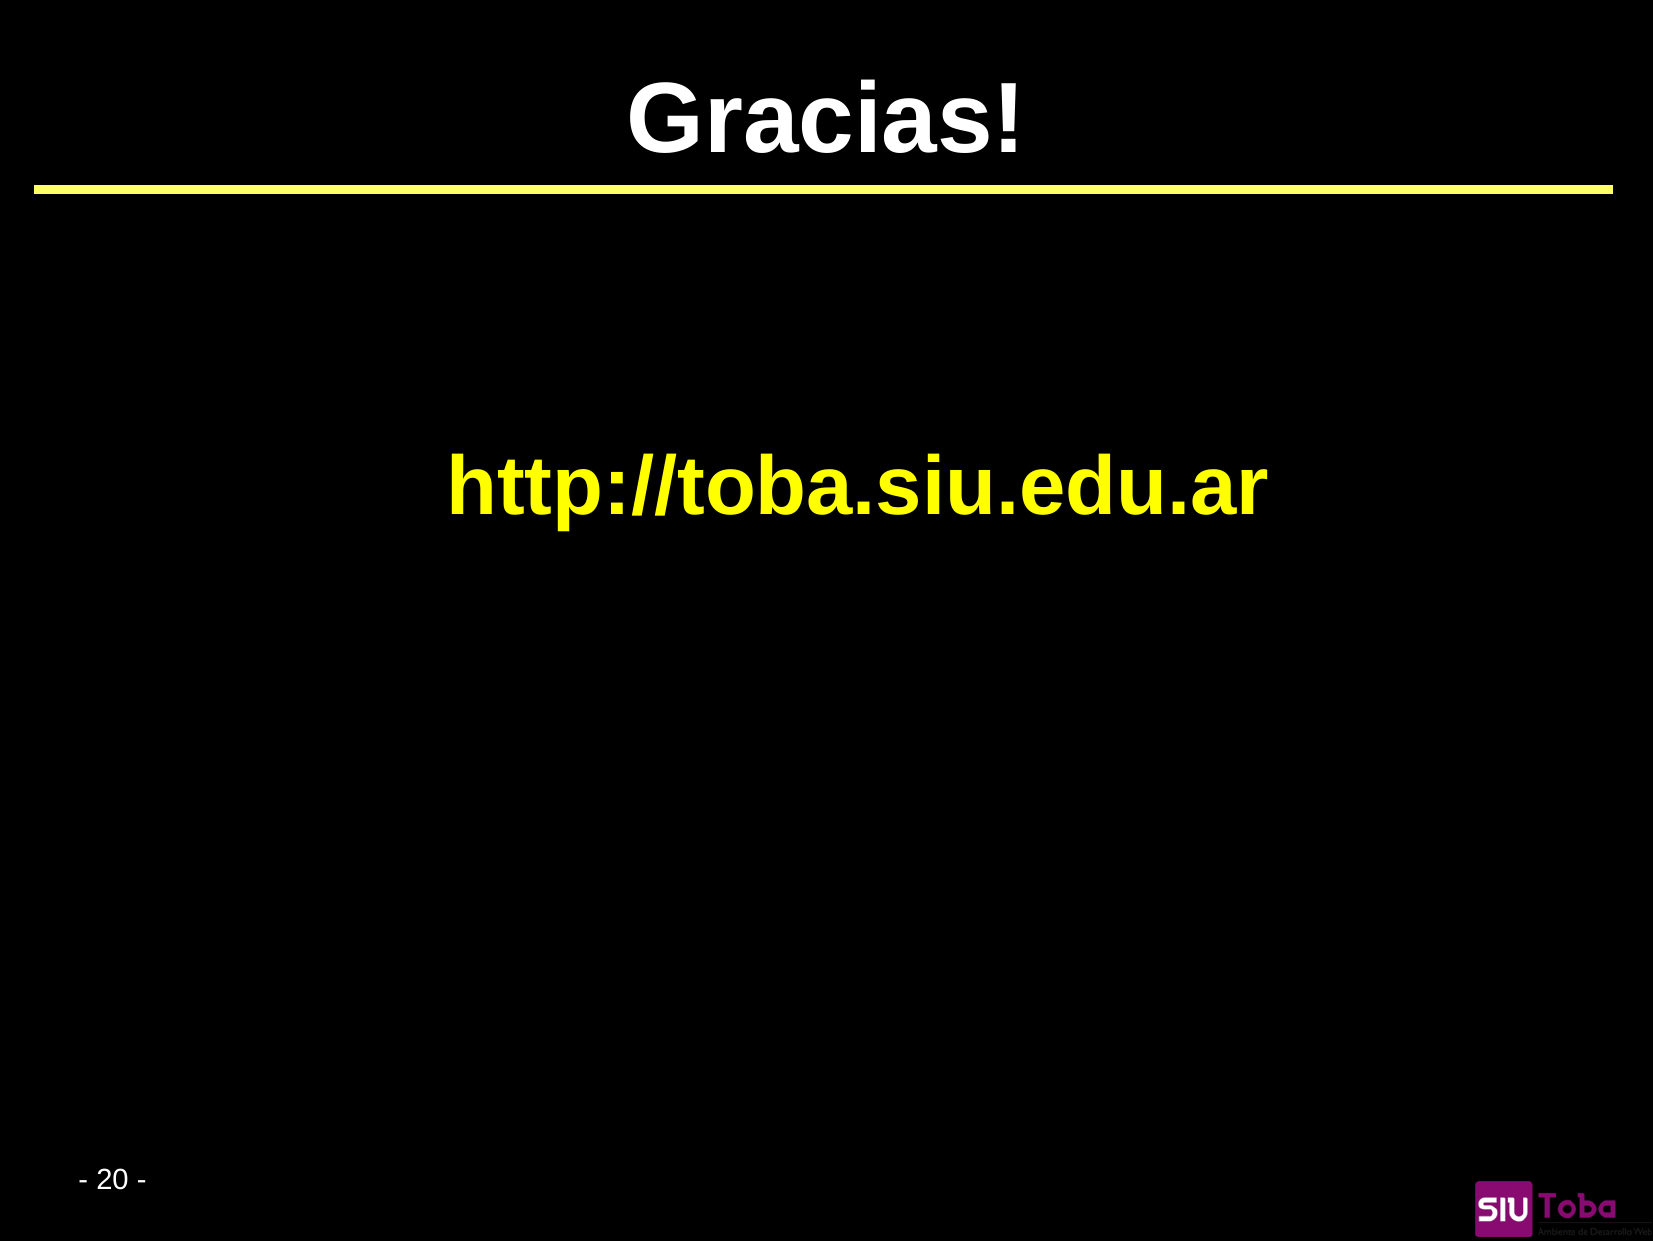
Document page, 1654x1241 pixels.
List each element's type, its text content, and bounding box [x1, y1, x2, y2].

list http://toba.siu.edu.ar [122, 439, 1577, 745]
title Gracias! [58, 47, 1594, 188]
picture [1475, 1181, 1652, 1237]
